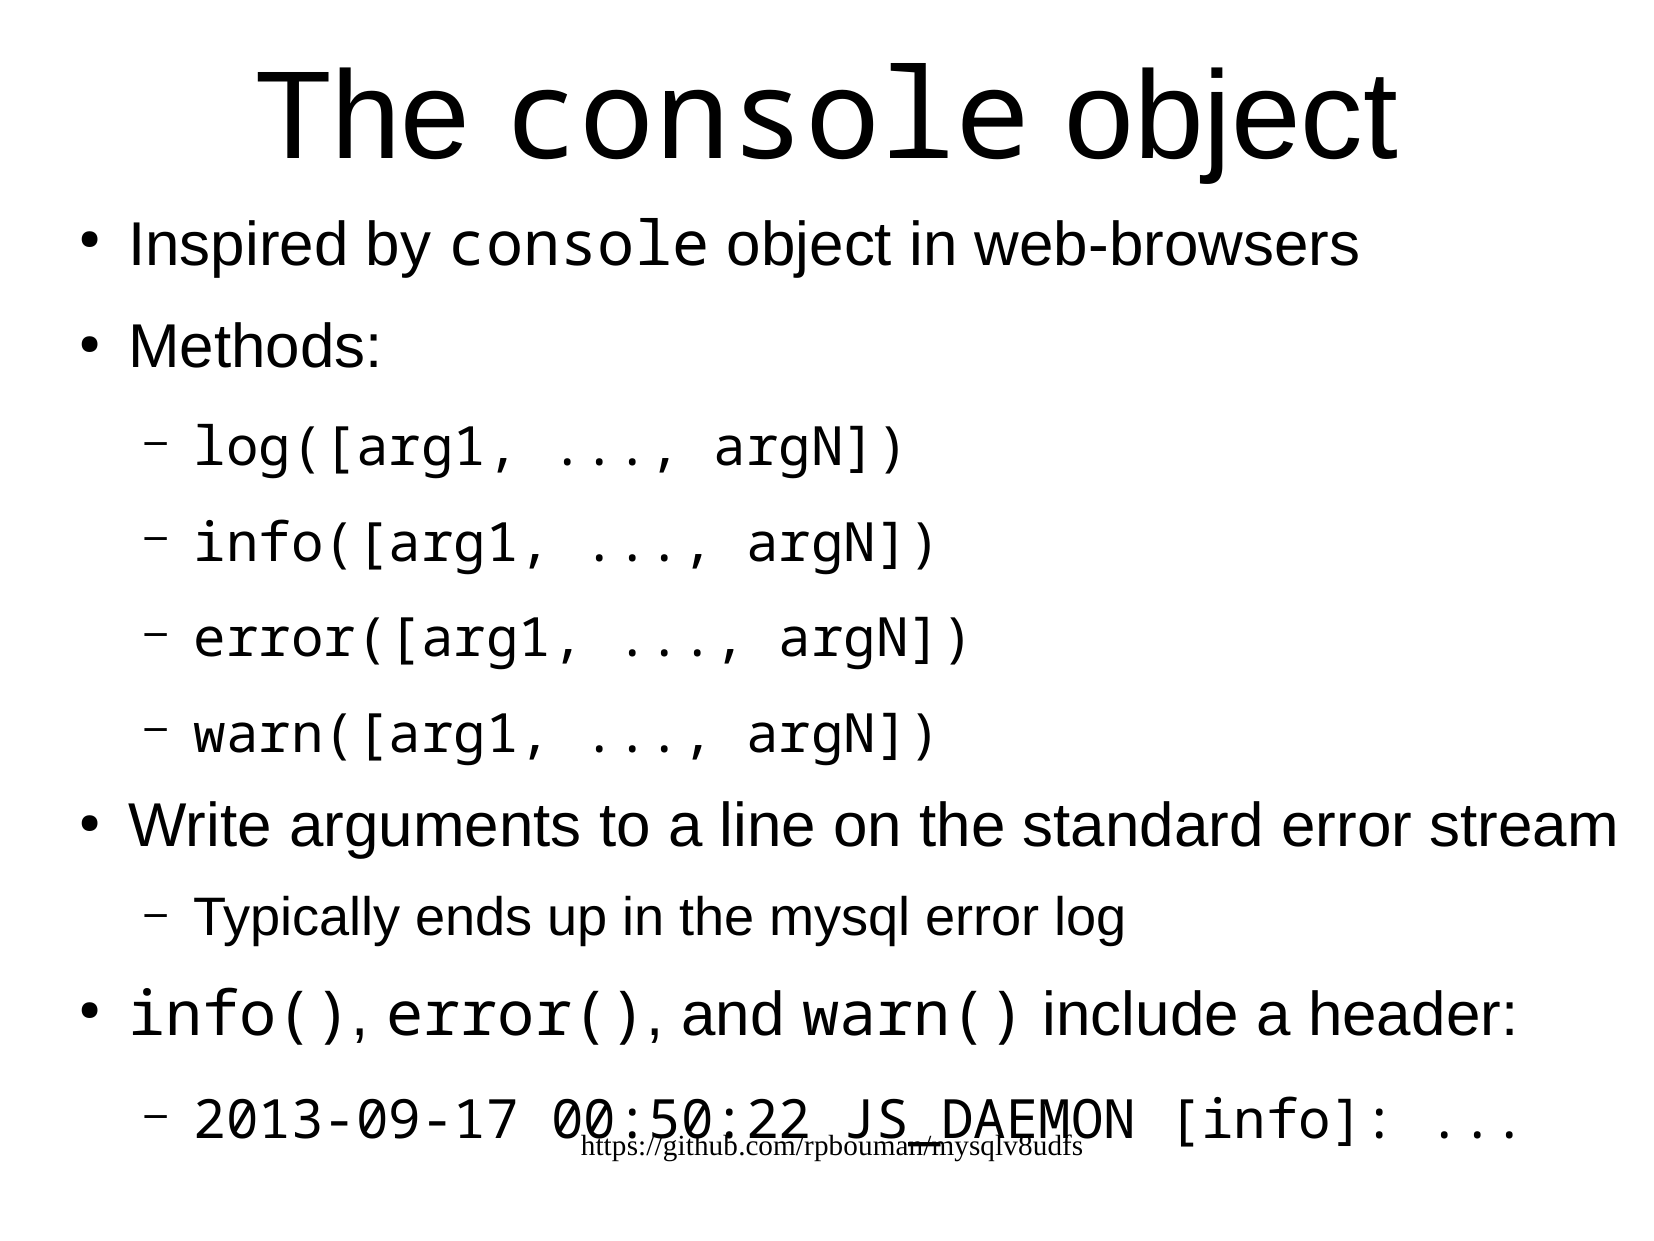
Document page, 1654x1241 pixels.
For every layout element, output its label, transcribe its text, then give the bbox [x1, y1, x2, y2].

title The console object [82, 6, 1571, 199]
list Inspired by console object in web-browsers Methods: log([arg1, ..., argN]) info([arg1, ..., argN]) error([arg1, ..., argN]) warn([arg1, ..., argN]) Write arguments to a line on the standard error stream Typically ends up in the mysql error log info(), error(), and warn() include a header: 2013-09-17 00:50:22 JS_DAEMON [info]: ... [62, 199, 1636, 1171]
